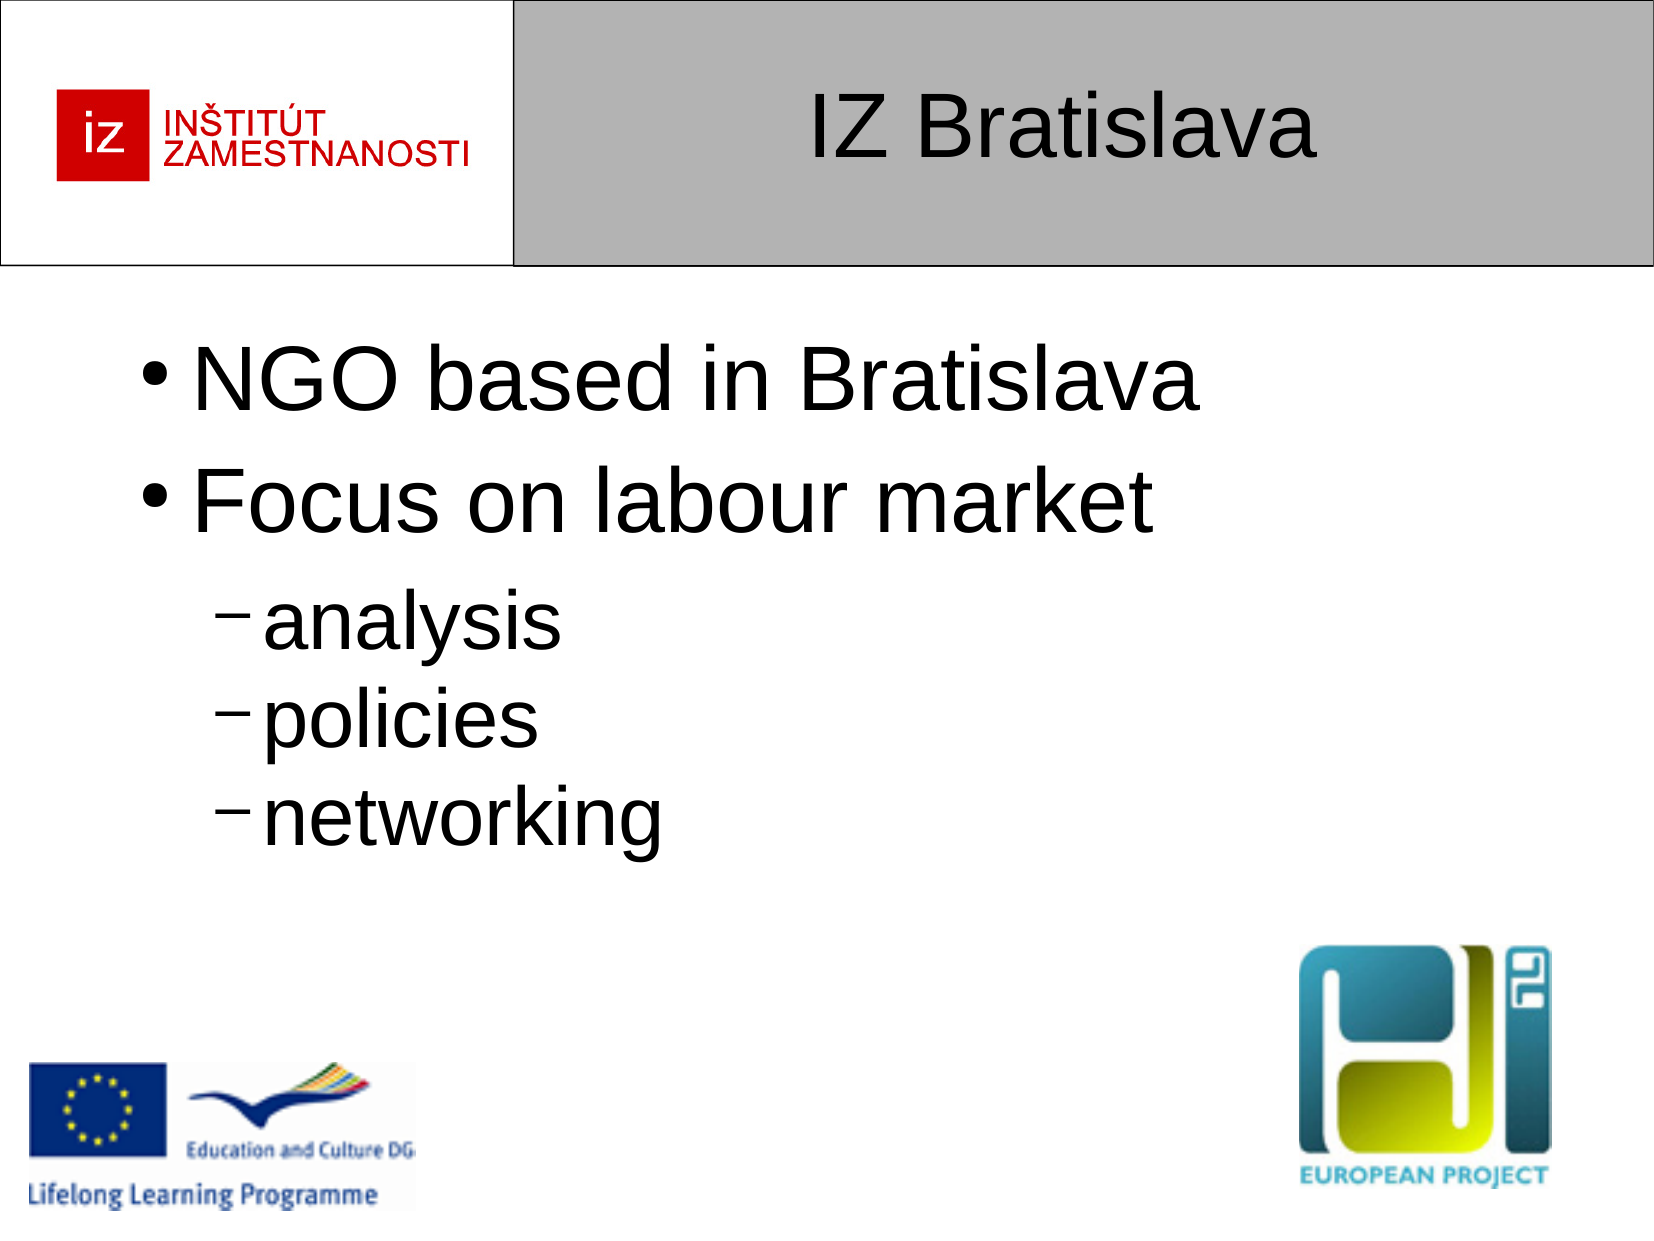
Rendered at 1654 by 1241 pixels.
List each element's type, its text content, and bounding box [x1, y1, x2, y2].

picture [29, 1062, 416, 1211]
text_box [0, 0, 1654, 266]
picture [1299, 944, 1552, 1189]
picture [5, 8, 513, 257]
list NGO based in Bratislava Focus on labour market analysis policies networking [121, 344, 1534, 1127]
title IZ Bratislava [561, 29, 1565, 237]
